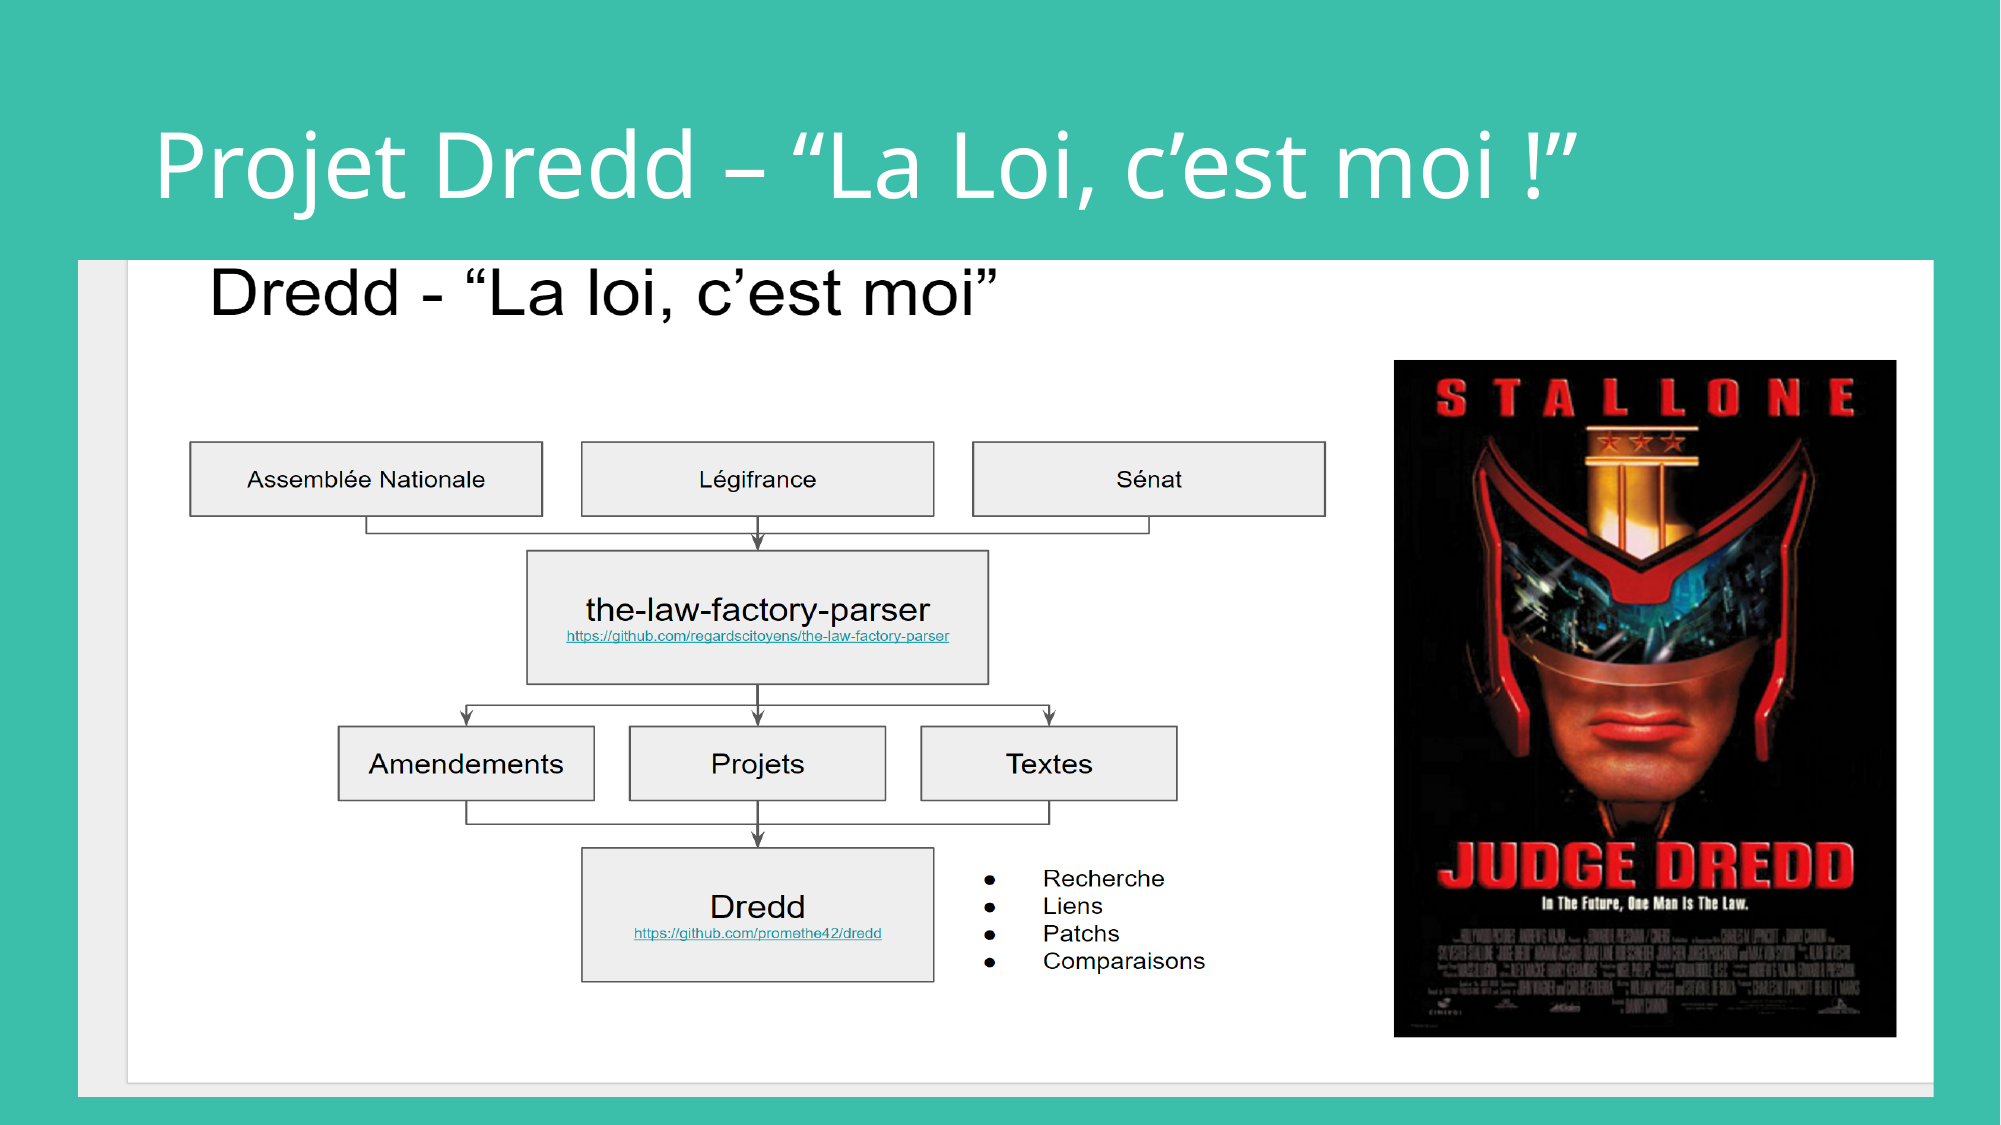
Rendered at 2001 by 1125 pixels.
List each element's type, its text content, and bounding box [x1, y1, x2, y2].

title Projet Dredd – “La Loi, c’est moi !” [137, 59, 1863, 278]
picture [78, 260, 1934, 1097]
